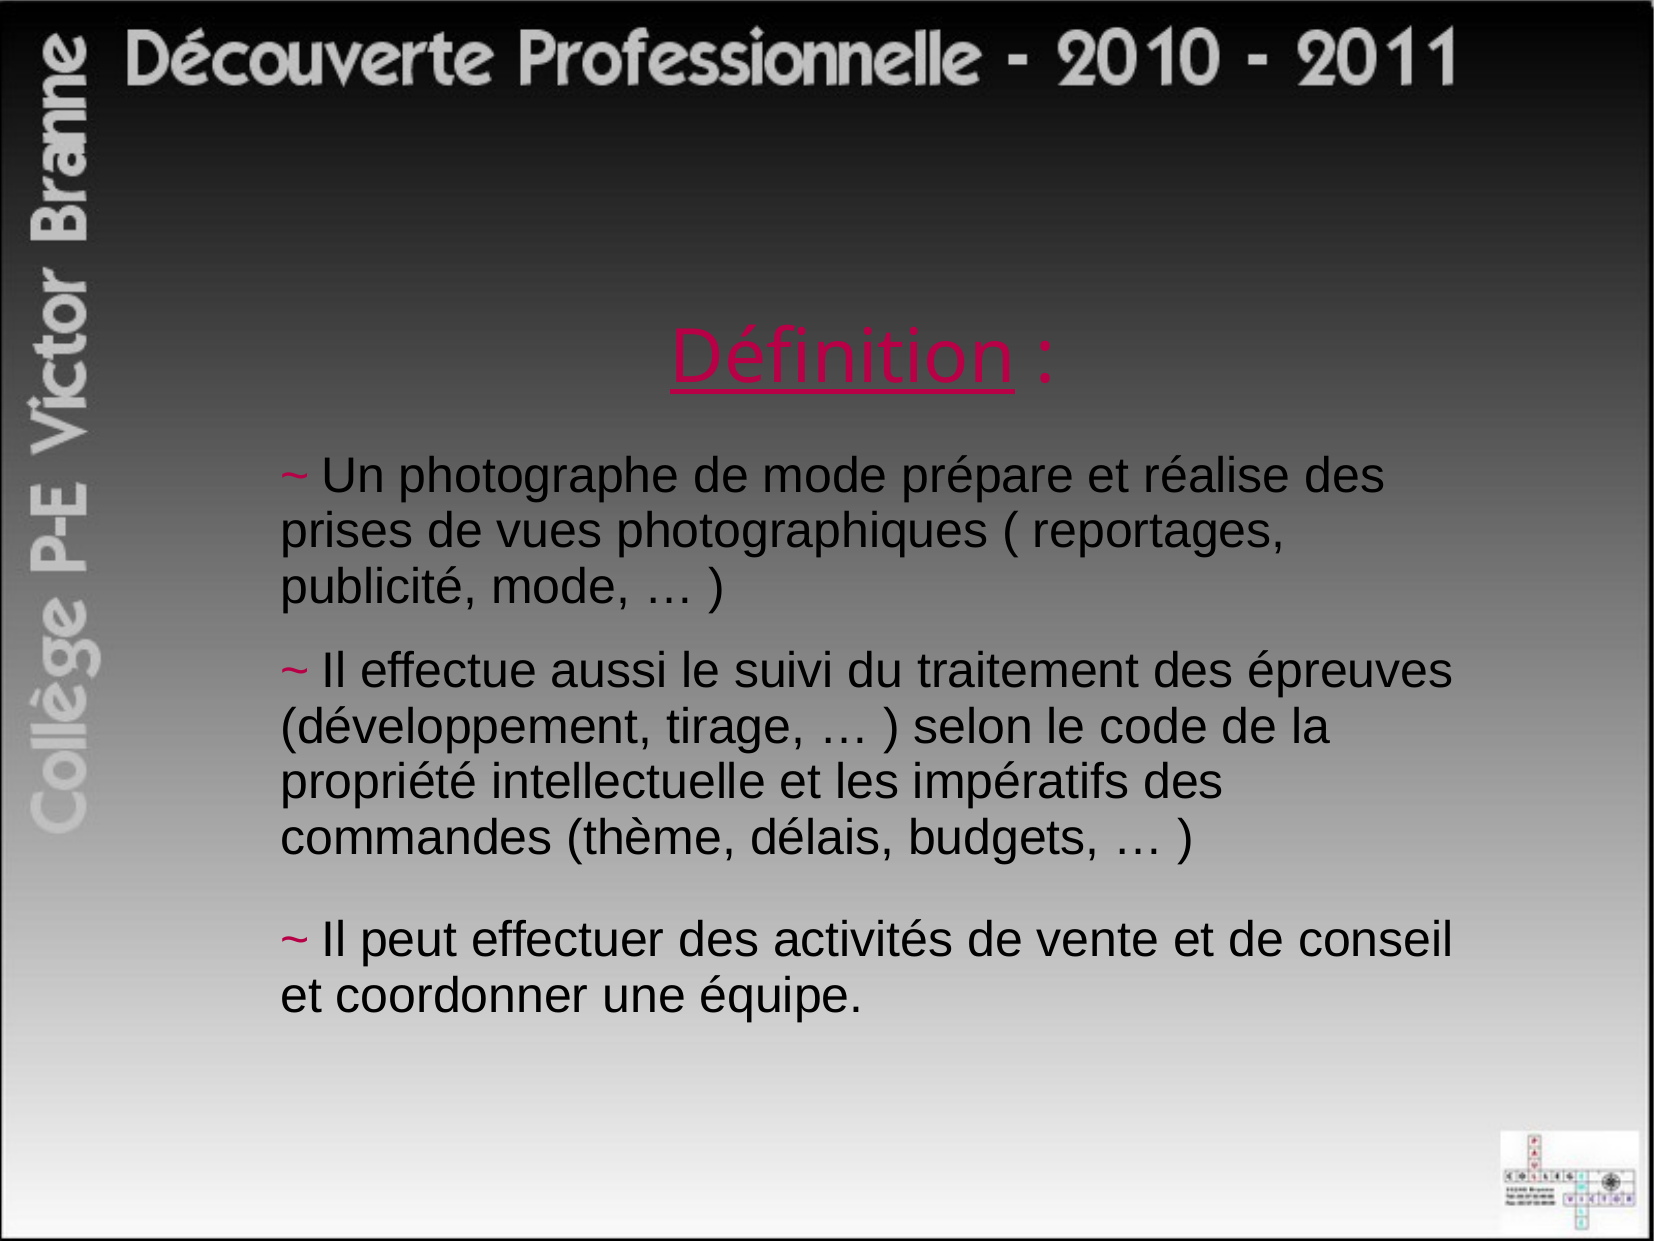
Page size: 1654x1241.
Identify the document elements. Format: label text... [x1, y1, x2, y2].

picture [0, 0, 1654, 1241]
text_box Définition : ~ Un photographe de mode prépare et réalise des prises de vues photographiques ( reportages, publicité, mode, … ) ~ Il effectue aussi le suivi du traitement des épreuves (développement, tirage, … ) selon le code de la propriété intellectuelle et les impératifs des commandes (thème, délais, budgets, … ) ~ Il peut effectuer des activités de vente et de conseil et coordonner une équipe. [265, 295, 1477, 1115]
